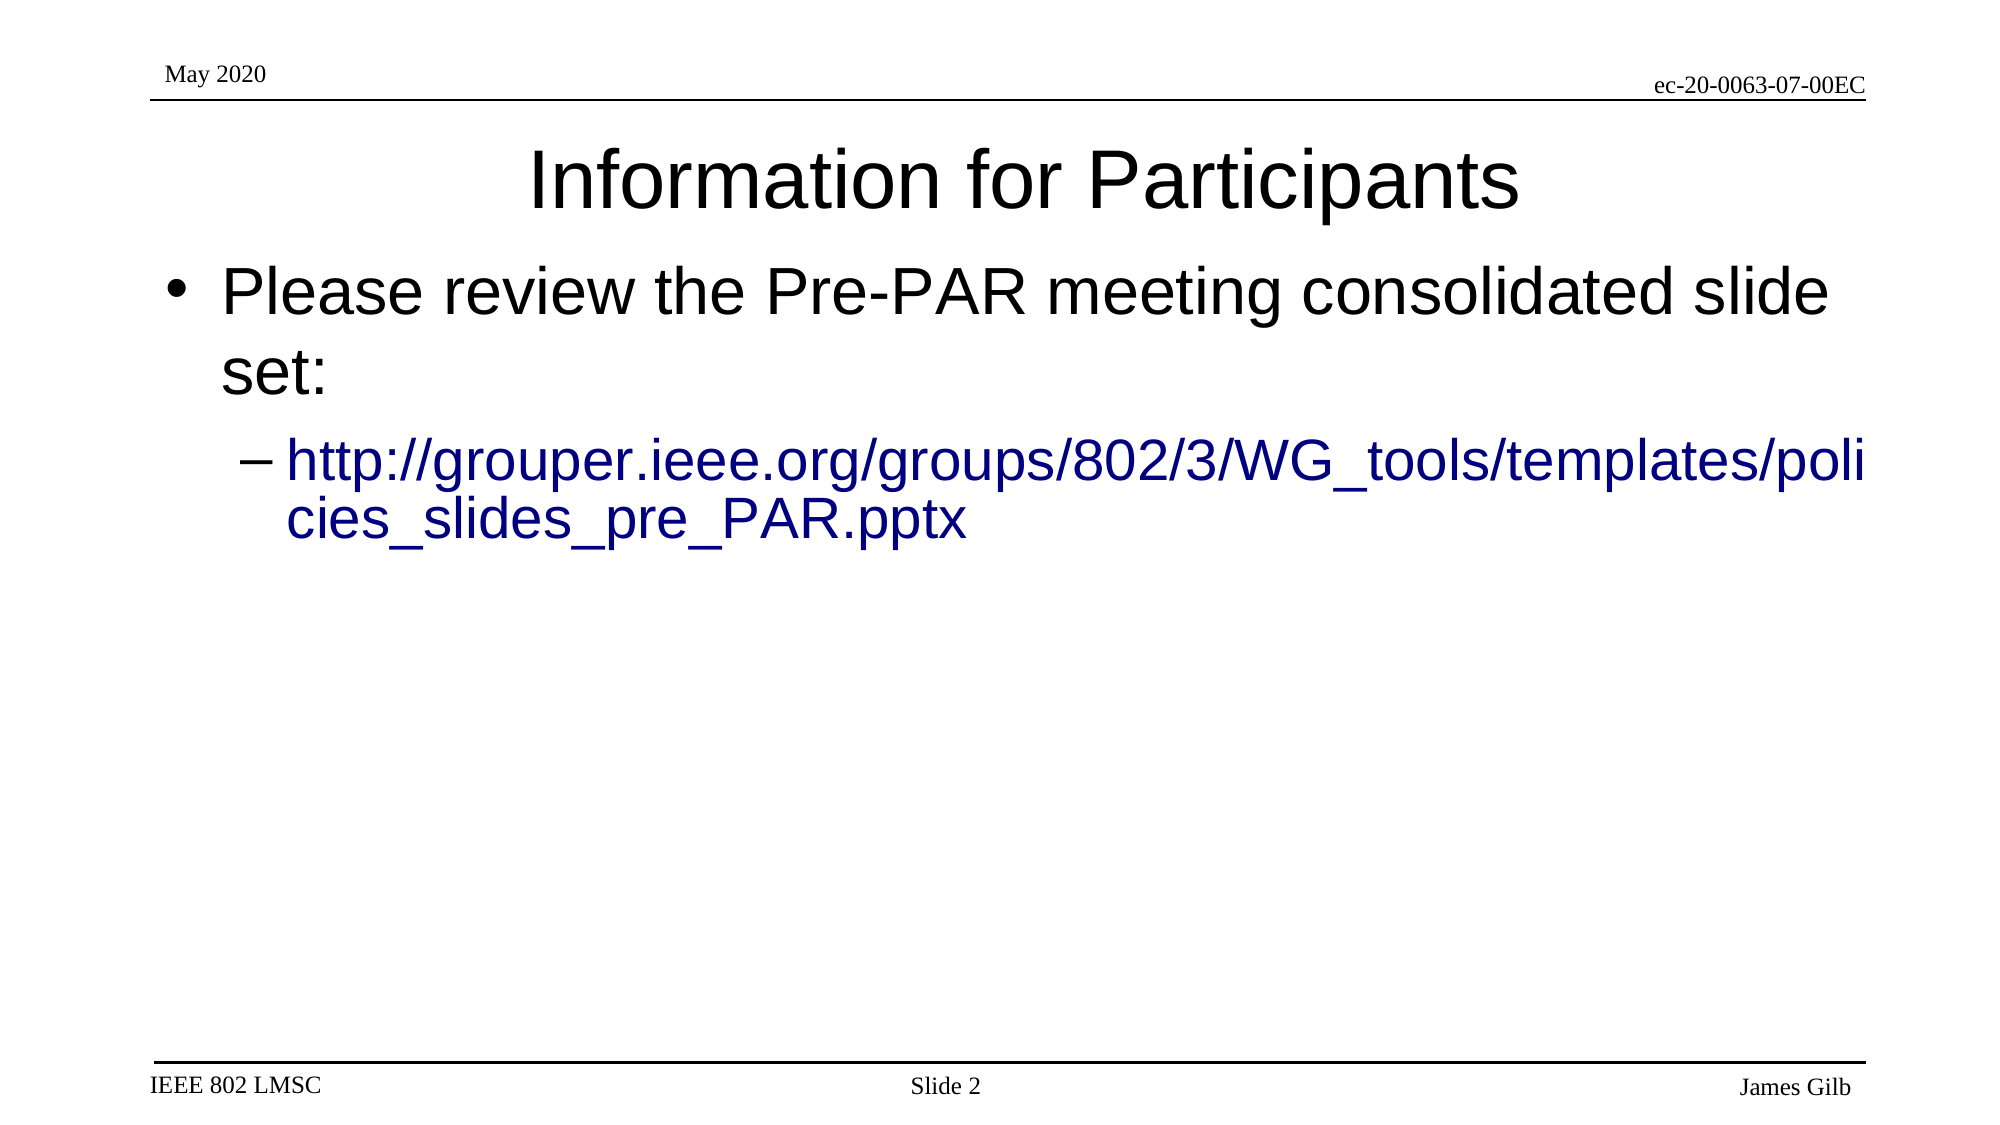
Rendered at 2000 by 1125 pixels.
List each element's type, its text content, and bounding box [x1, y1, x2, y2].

title Information for Participants [149, 112, 1900, 238]
list Please review the Pre-PAR meeting consolidated slide set: http://grouper.ieee.org/groups/802/3/WG_tools/templates/policies_slides_pre_PAR.pptx [149, 239, 1900, 1051]
